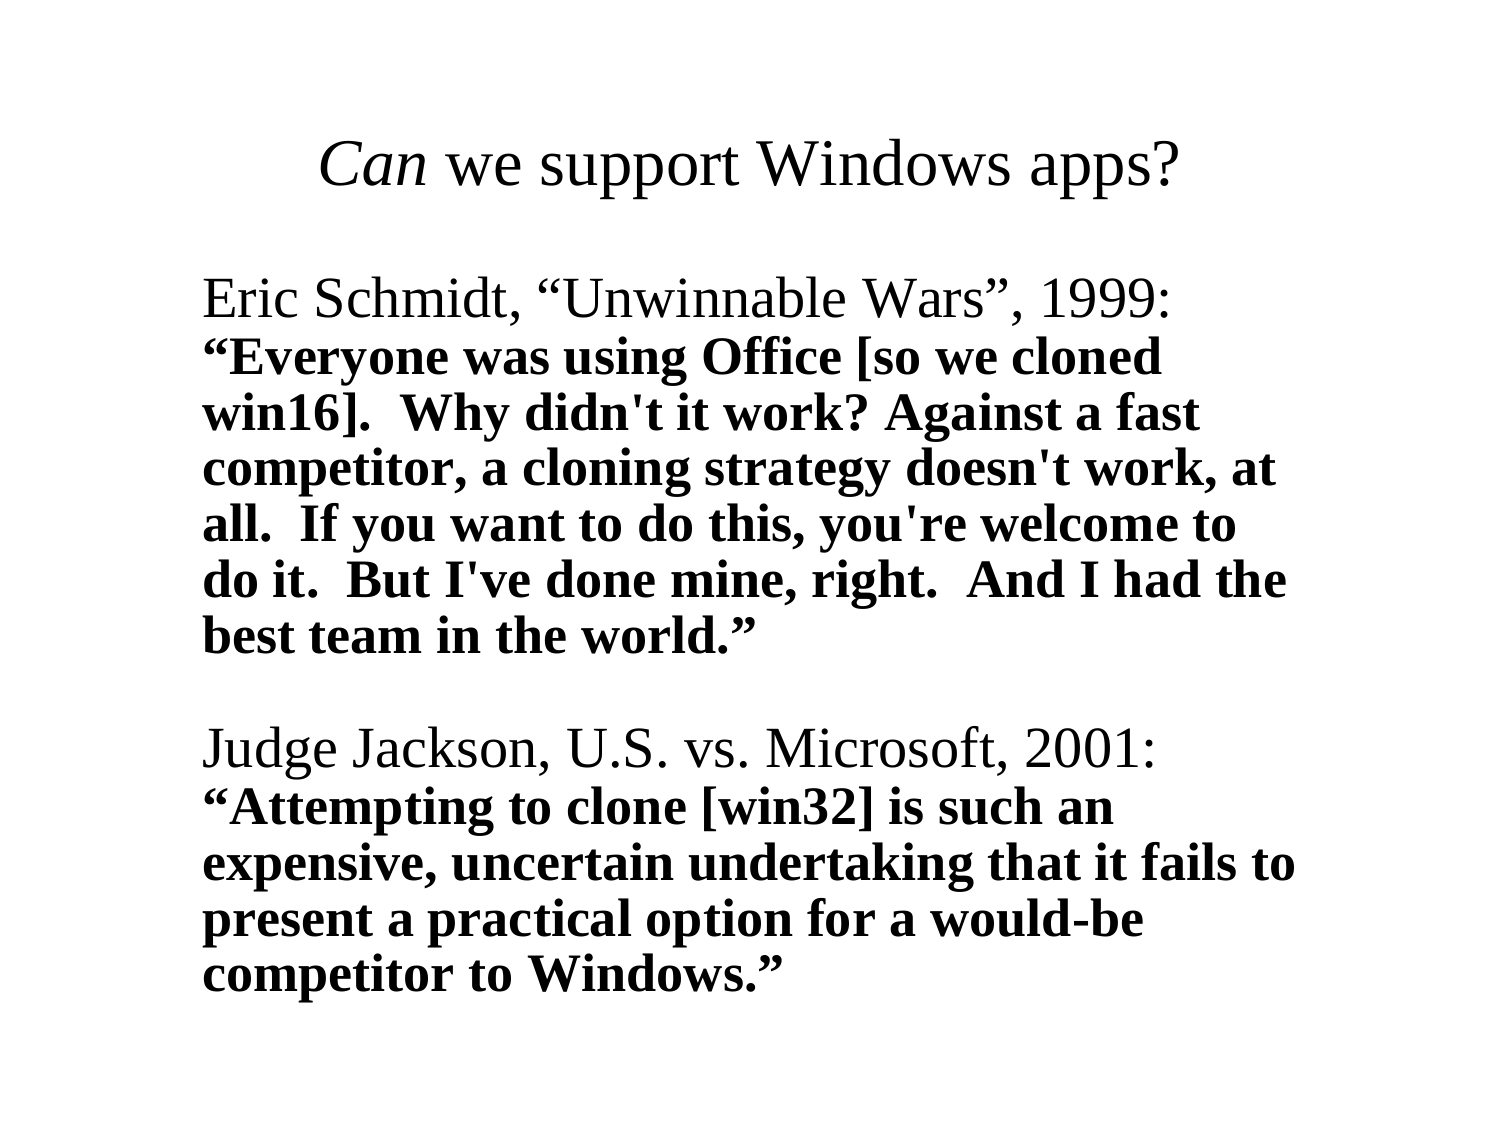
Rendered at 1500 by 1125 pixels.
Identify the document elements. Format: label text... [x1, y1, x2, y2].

text_box Eric Schmidt, “Unwinnable Wars”, 1999: “Everyone was using Office [so we cloned win16]. Why didn't it work? Against a fast competitor, a cloning strategy doesn't work, at all. If you want to do this, you're welcome to do it. But I've done mine, right. And I had the best team in the world.” Judge Jackson, U.S. vs. Microsoft, 2001: “Attempting to clone [win32] is such an expensive, uncertain undertaking that it fails to present a practical option for a would-be competitor to Windows.” [187, 262, 1313, 1051]
title Can we support Windows apps? [112, 99, 1388, 226]
